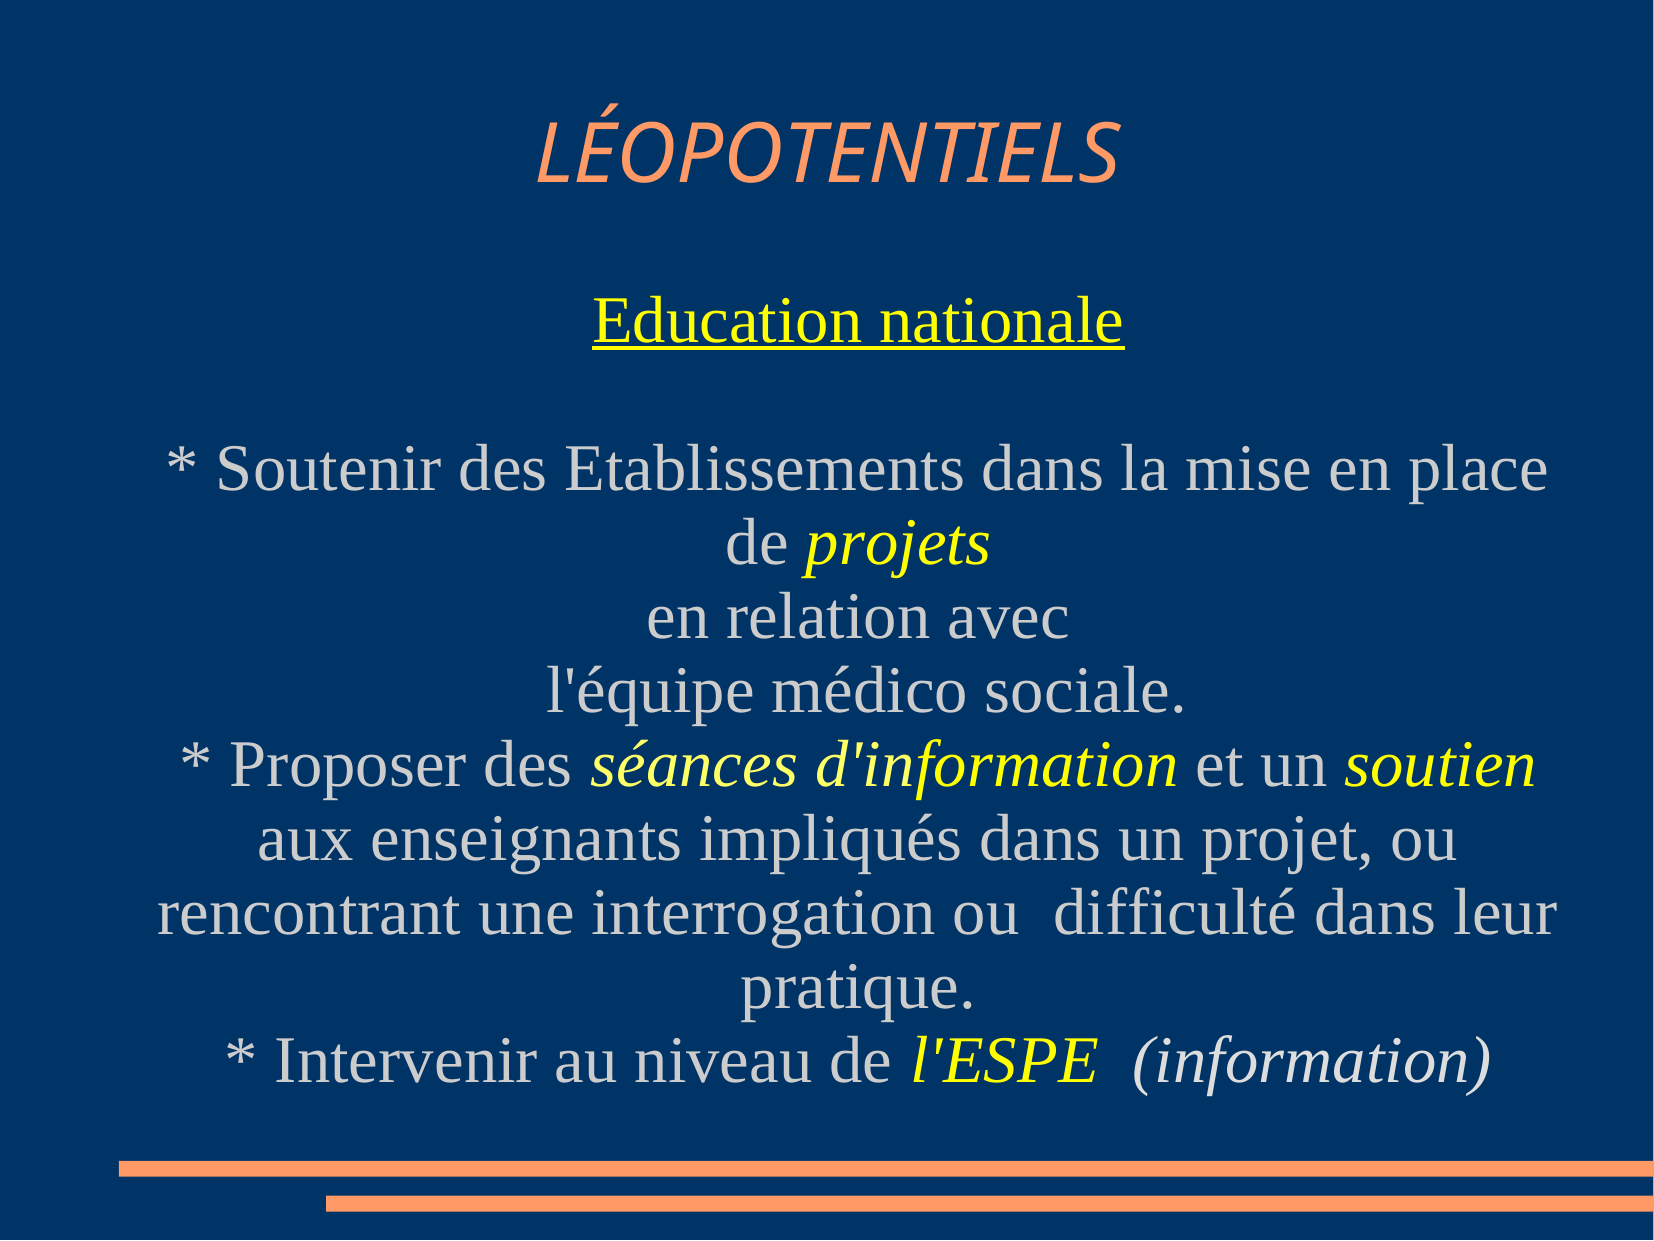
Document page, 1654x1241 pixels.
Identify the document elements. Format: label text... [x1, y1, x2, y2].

title LÉOPOTENTIELS [121, 53, 1534, 208]
subtitle Education nationale * Soutenir des Etablissements dans la mise en place de projets en relation avec l'équipe médico sociale. * Proposer des séances d'information et un soutien aux enseignants impliqués dans un projet, ou rencontrant une interrogation ou difficulté dans leur pratique. * Intervenir au niveau de l'ESPE (information) [121, 208, 1561, 1241]
